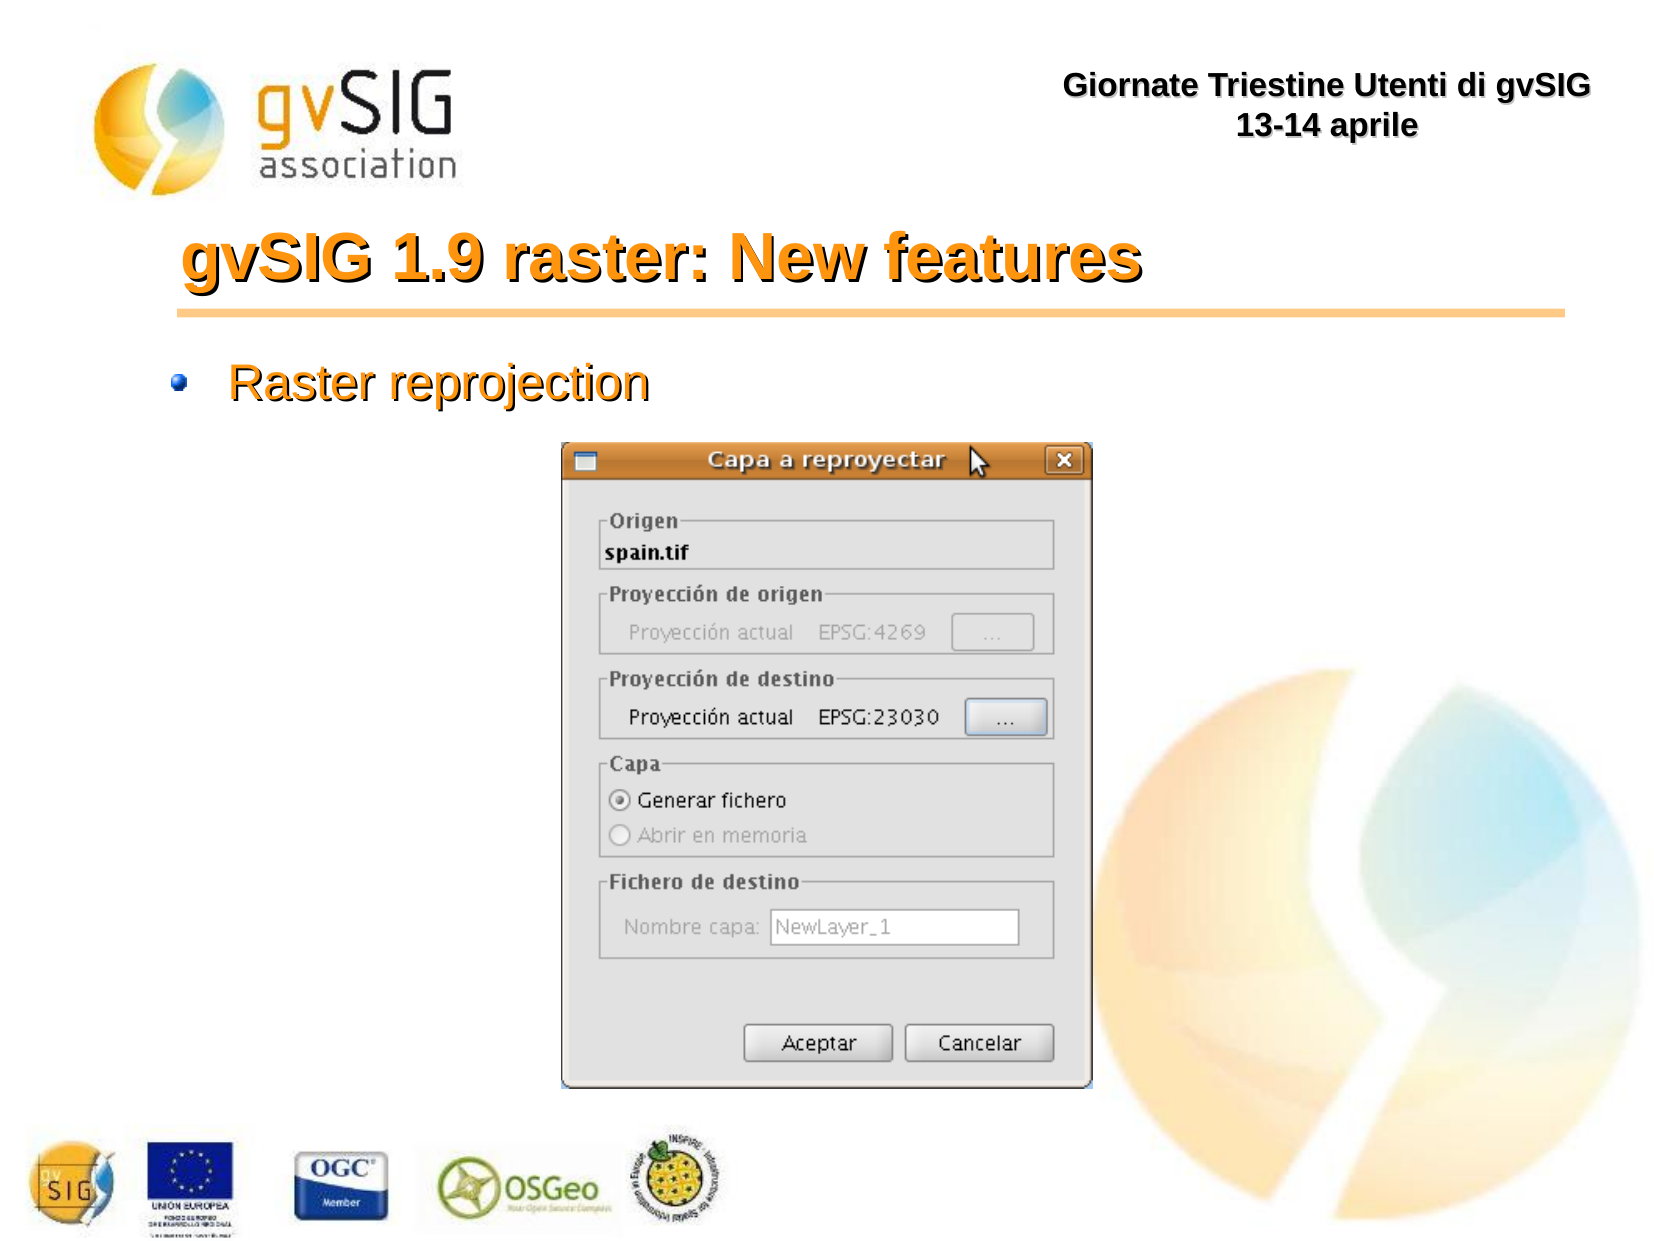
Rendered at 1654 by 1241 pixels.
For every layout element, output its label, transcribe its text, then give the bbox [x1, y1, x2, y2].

picture [1, 0, 1654, 1241]
list Raster reprojection [171, 354, 1388, 443]
text_box gvSIG 1.9 raster: New features [165, 211, 1447, 302]
